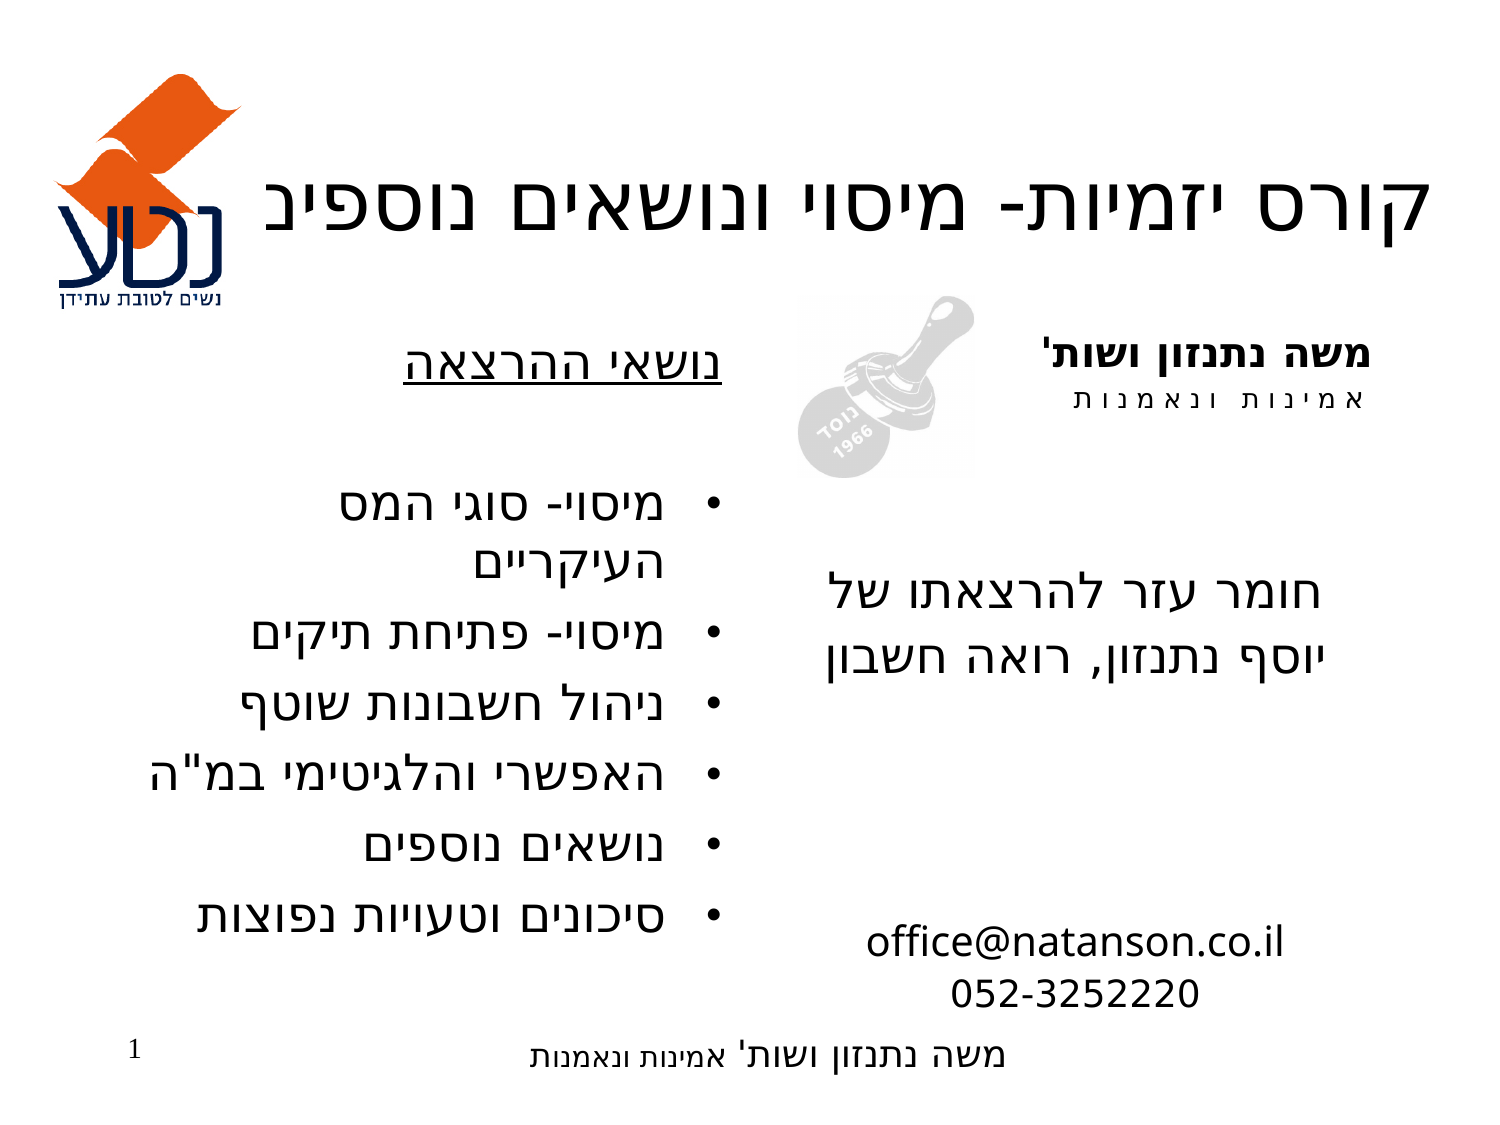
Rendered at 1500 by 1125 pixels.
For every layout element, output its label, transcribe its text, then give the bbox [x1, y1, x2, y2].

list משה נתנזון ושות' א מ י נ ו ת ו נ א מ נ ו ת חומר עזר להרצאתו של יוסף נתנזון, רואה חשבון office@natanson.co.il 052-3252220 [762, 324, 1388, 1000]
list נושאי ההרצאה מיסוי- סוגי המס העיקריים מיסוי- פתיחת תיקים ניהול חשבונות שוטף האפשרי והלגיטימי במ"ה נושאים נוספים סיכונים וטעויות נפוצות [112, 324, 738, 1001]
picture [34, 58, 266, 325]
picture [797, 295, 975, 478]
title קורס יזמיות- מיסוי ונושאים נוספים [266, 107, 1453, 296]
